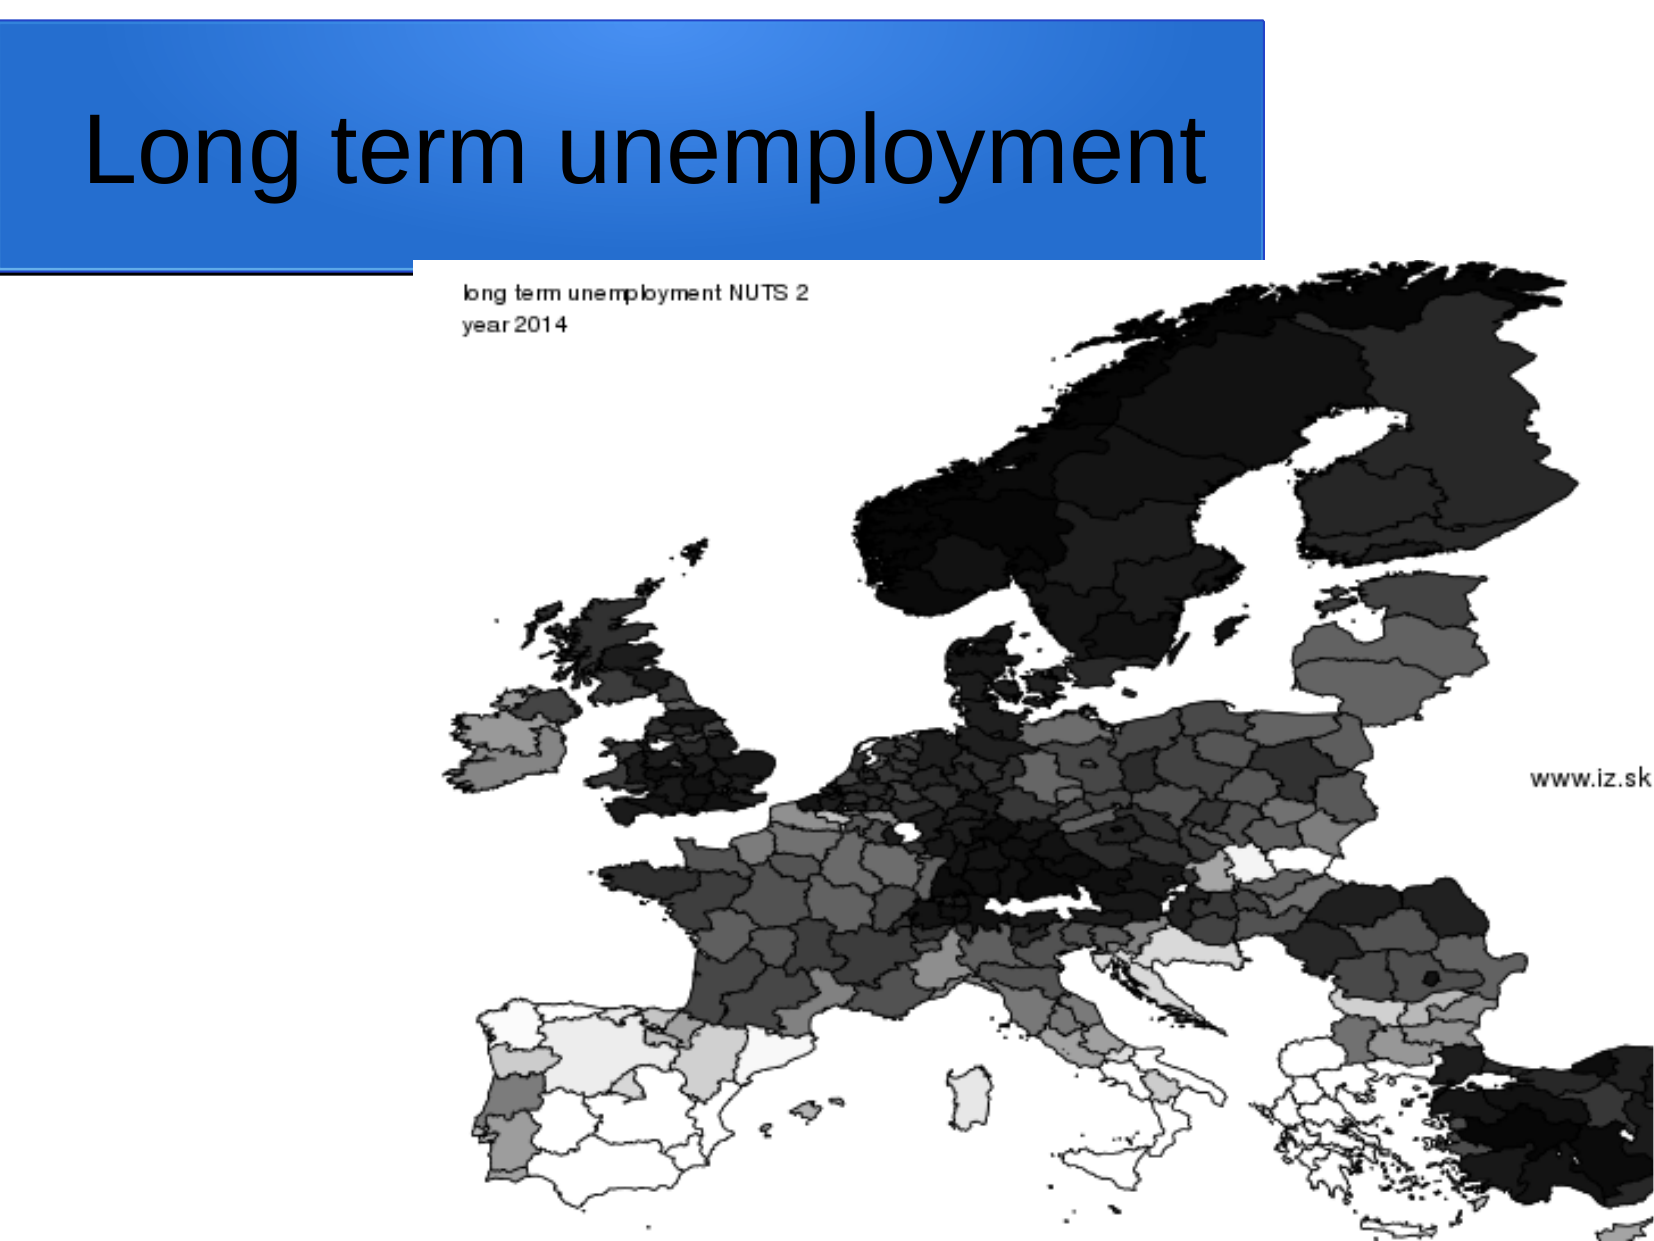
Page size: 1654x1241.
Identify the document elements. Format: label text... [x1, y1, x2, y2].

title Long term unemployment [82, 47, 1235, 252]
picture [413, 260, 1654, 1241]
